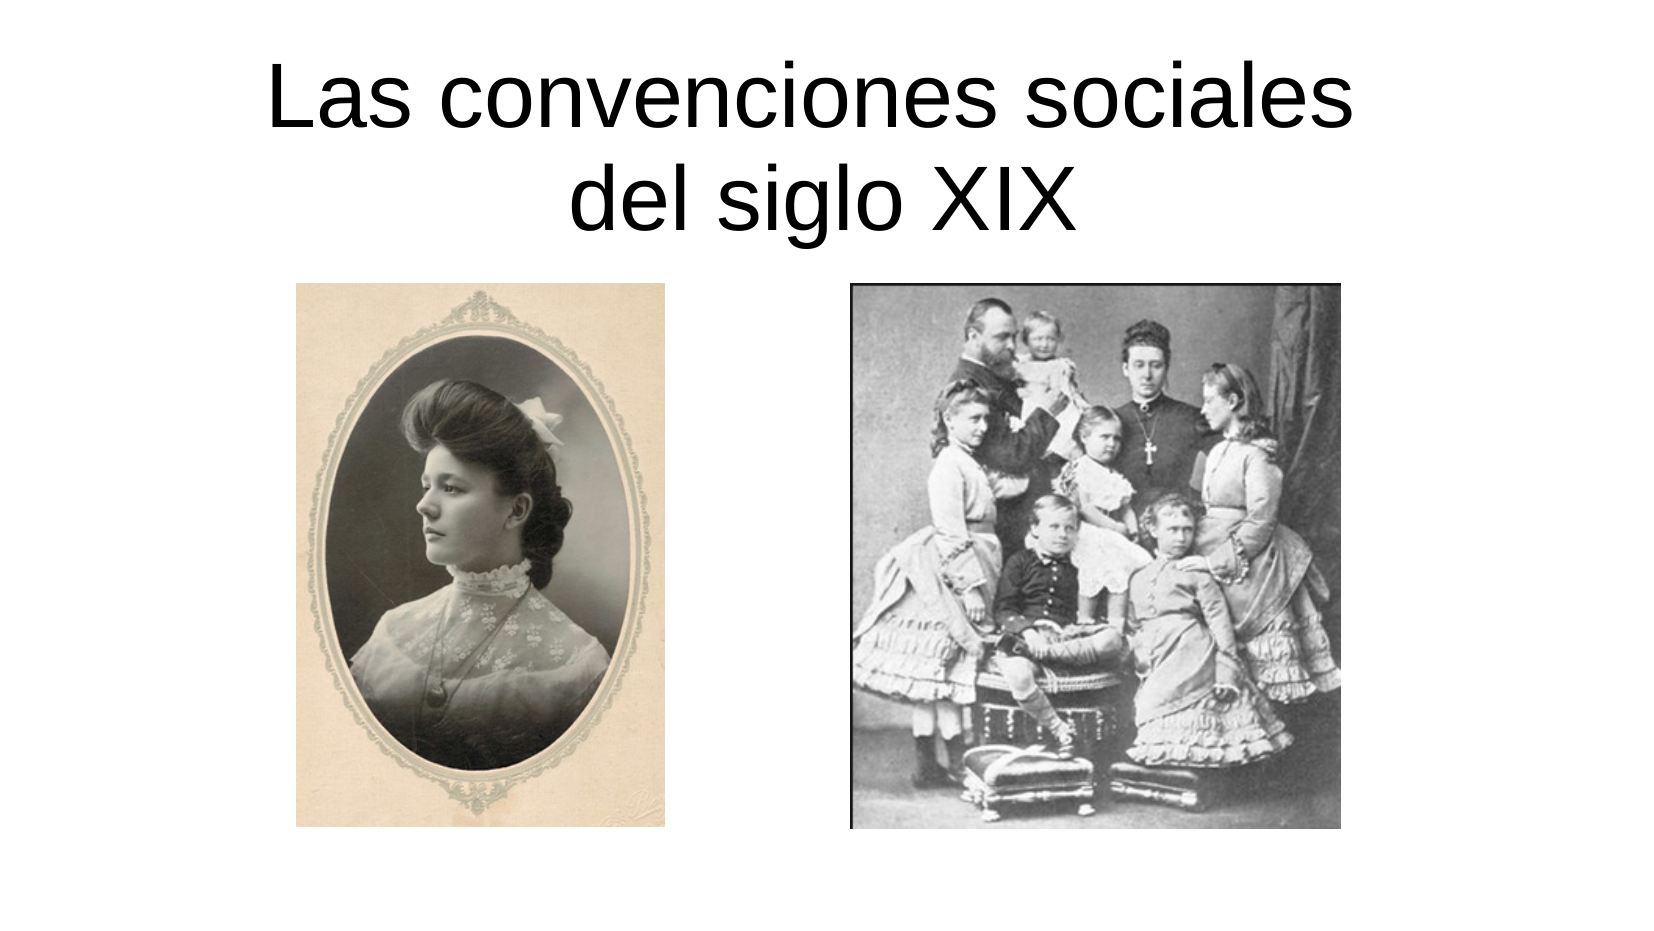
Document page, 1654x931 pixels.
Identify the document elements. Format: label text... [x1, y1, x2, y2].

picture [296, 283, 665, 827]
picture [850, 283, 1341, 829]
title Las convenciones sociales del siglo XIX [80, 44, 1569, 250]
